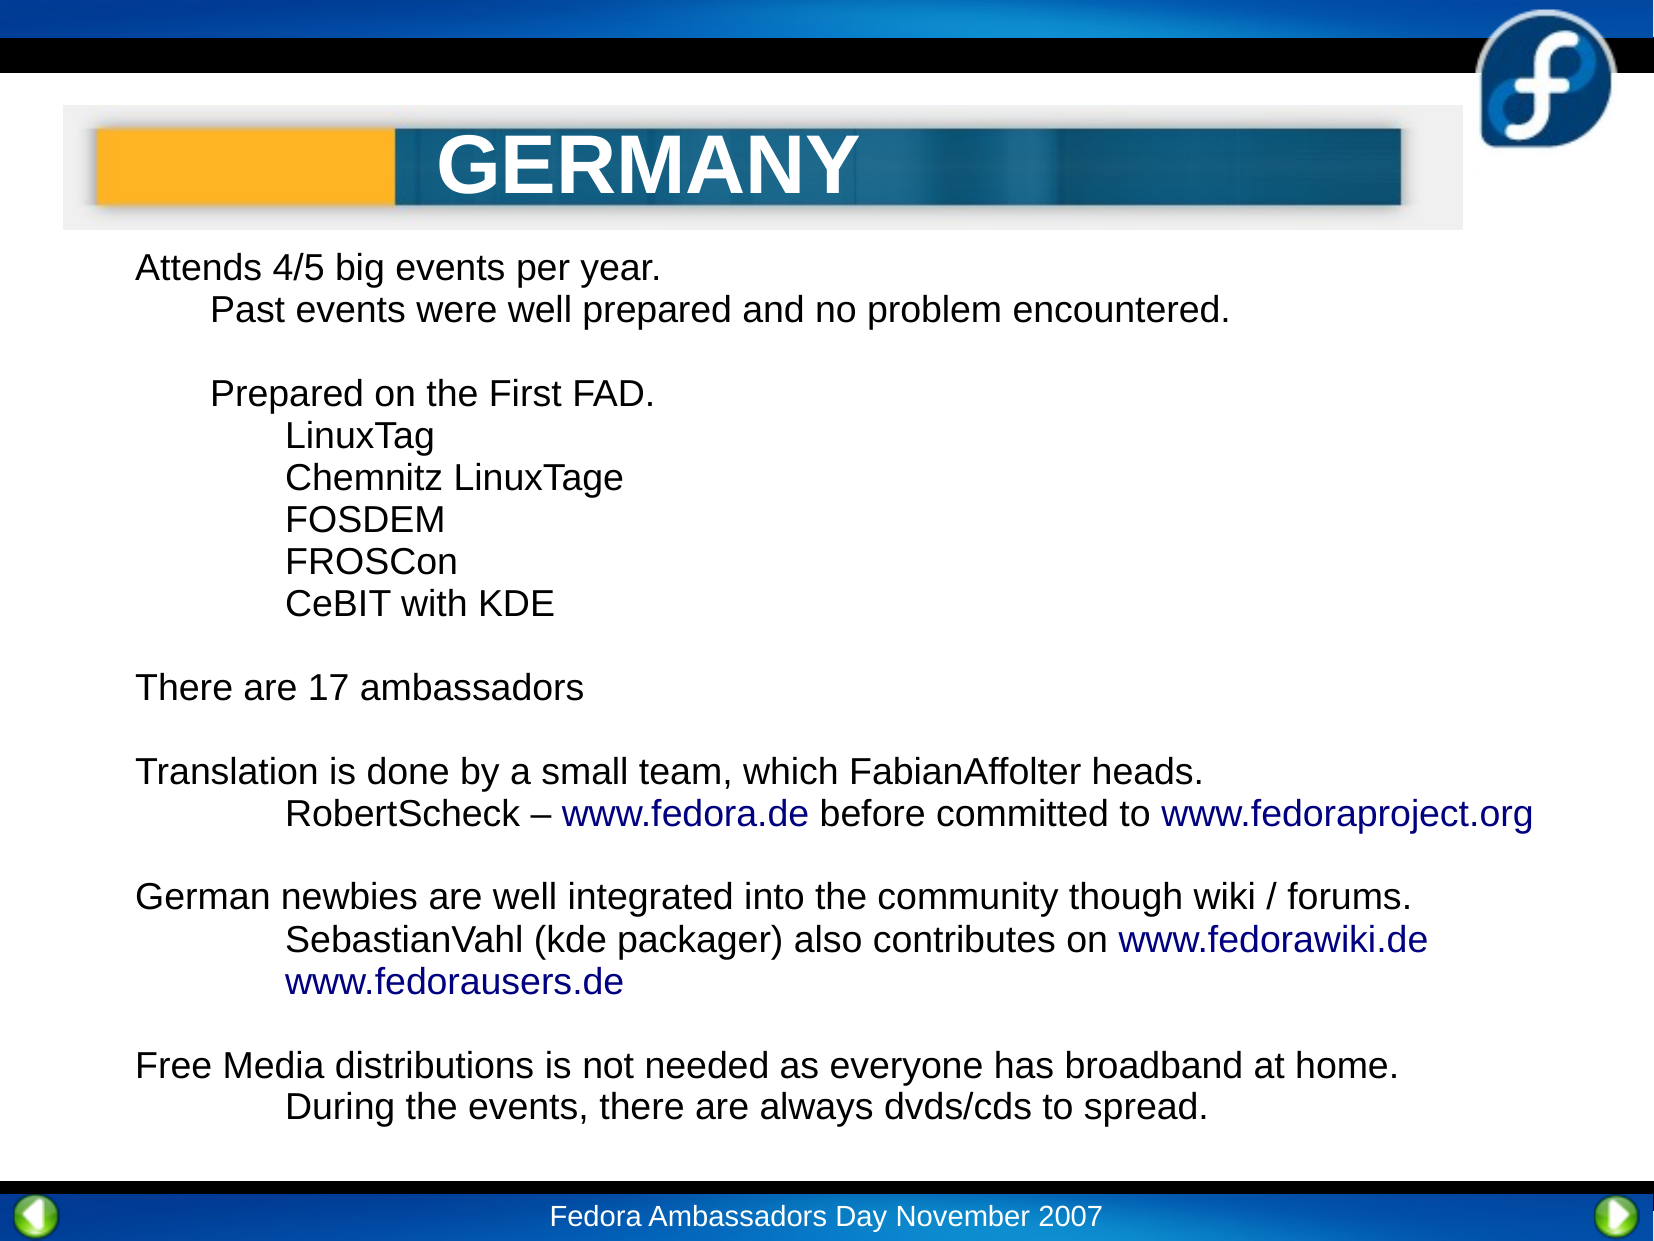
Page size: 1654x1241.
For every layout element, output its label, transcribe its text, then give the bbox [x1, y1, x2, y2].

picture [1074, 1208, 1082, 1223]
picture [0, 0, 1654, 251]
text_box GERMANY [421, 111, 877, 220]
picture [1008, 1212, 1016, 1217]
picture [1058, 1208, 1066, 1220]
picture [0, 1194, 1654, 1241]
text_box Attends 4/5 big events per year. Past events were well prepared and no problem encountered. Prepared on the First FAD. LinuxTag Chemnitz LinuxTage FOSDEM FROSCon CeBIT with KDE There are 17 ambassadors Translation is done by a small team, which FabianAffolter heads. RobertScheck – www.fedora.de before committed to www.fedoraproject.org German newbies are well integrated into the community though wiki / forums. SebastianVahl (kde packager) also contributes on www.fedorawiki.de www.fedorausers.de Free Media distributions is not needed as everyone has broadband at home. During the events, there are always dvds/cds to spread. [120, 238, 1613, 1136]
